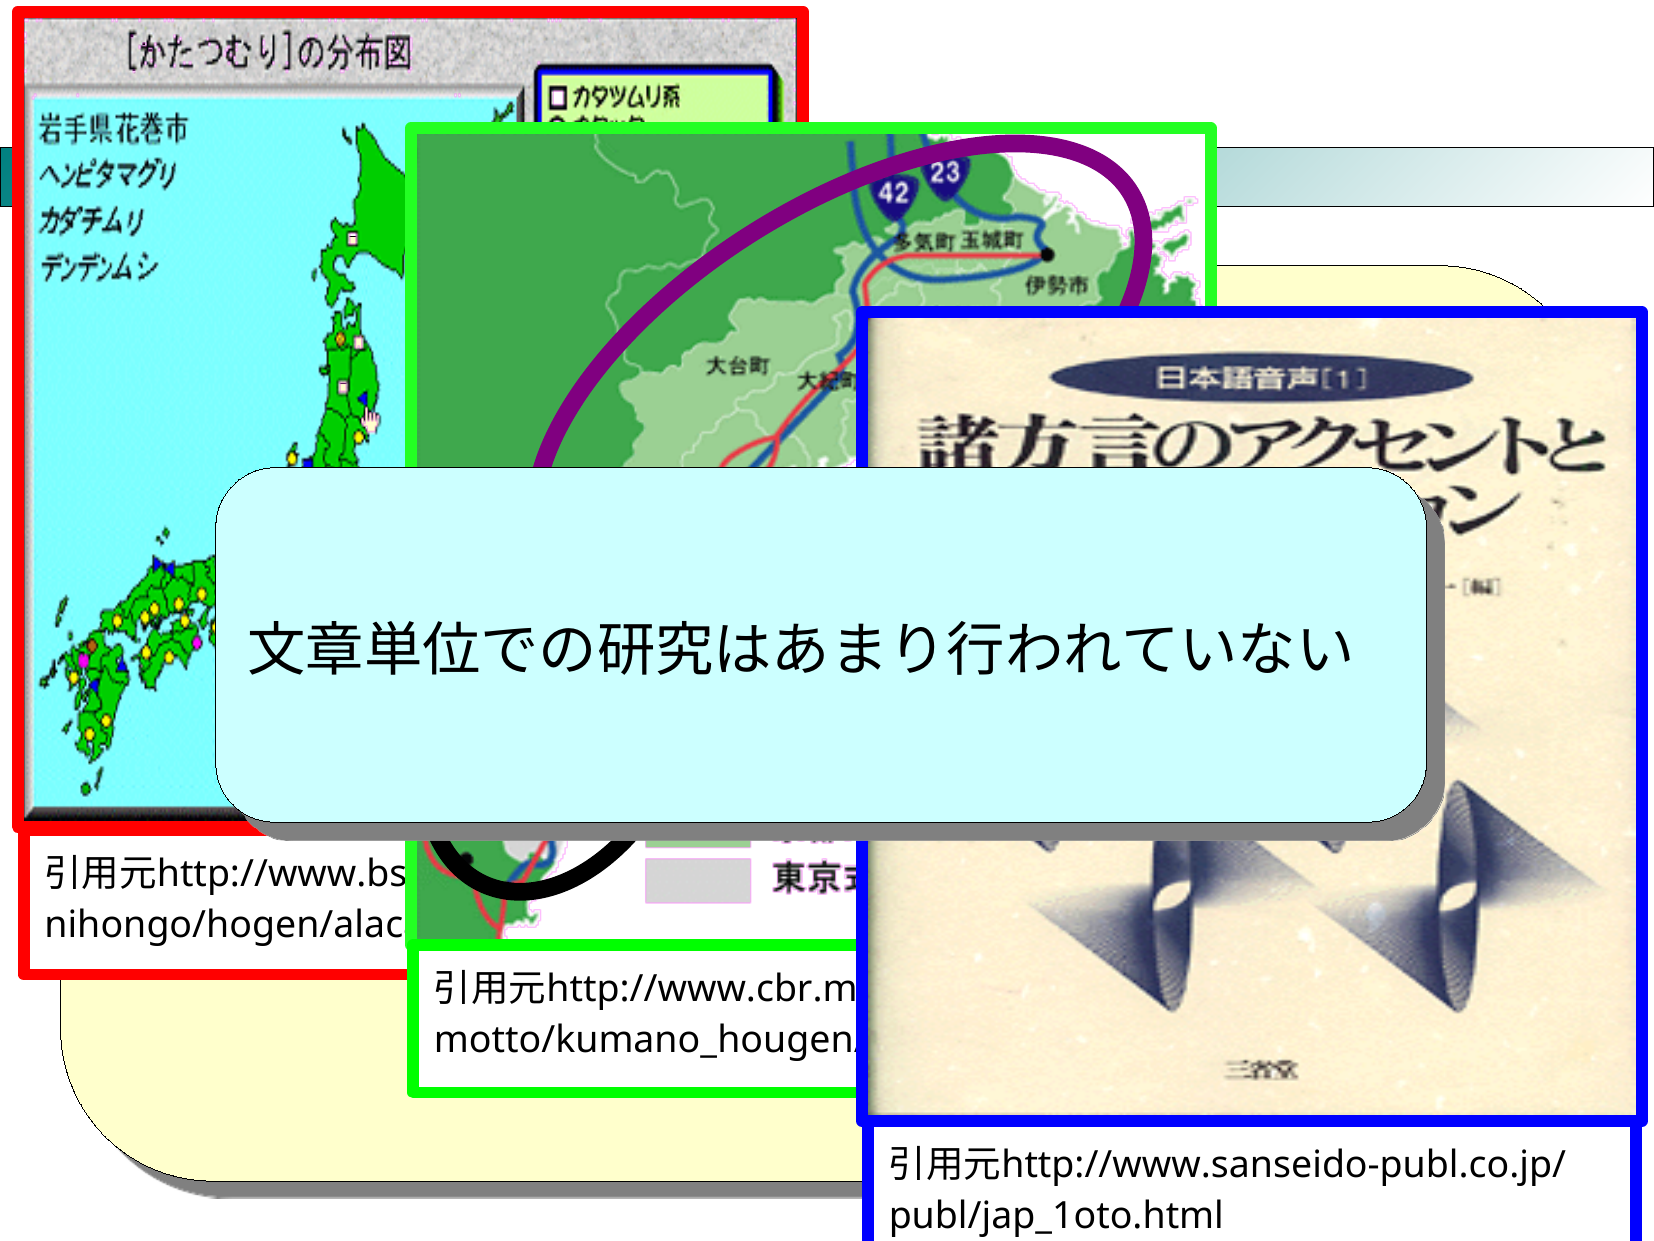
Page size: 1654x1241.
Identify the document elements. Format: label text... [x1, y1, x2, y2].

picture [416, 823, 856, 939]
text_box 引用元http://www.bsc.fujitsu.com/nihongo/hogen/alacarte.html [23, 829, 407, 975]
picture [416, 134, 999, 467]
text_box 引用元http://www.sanseido-publ.co.jp/publ/jap_1oto.html [868, 1121, 1636, 1229]
picture [552, 153, 1134, 467]
picture [23, 17, 798, 821]
text_box 引用元http://www.cbr.mlit.go.jp/kisei/motto/kumano_hougen/hogen2.html [413, 945, 856, 1093]
text_box [60, 980, 862, 1182]
picture [443, 823, 627, 882]
picture [868, 318, 1636, 1115]
picture [1031, 134, 1205, 306]
text_box [1217, 265, 1544, 306]
text_box 文章単位での研究はあまり行われていない [215, 467, 1427, 823]
